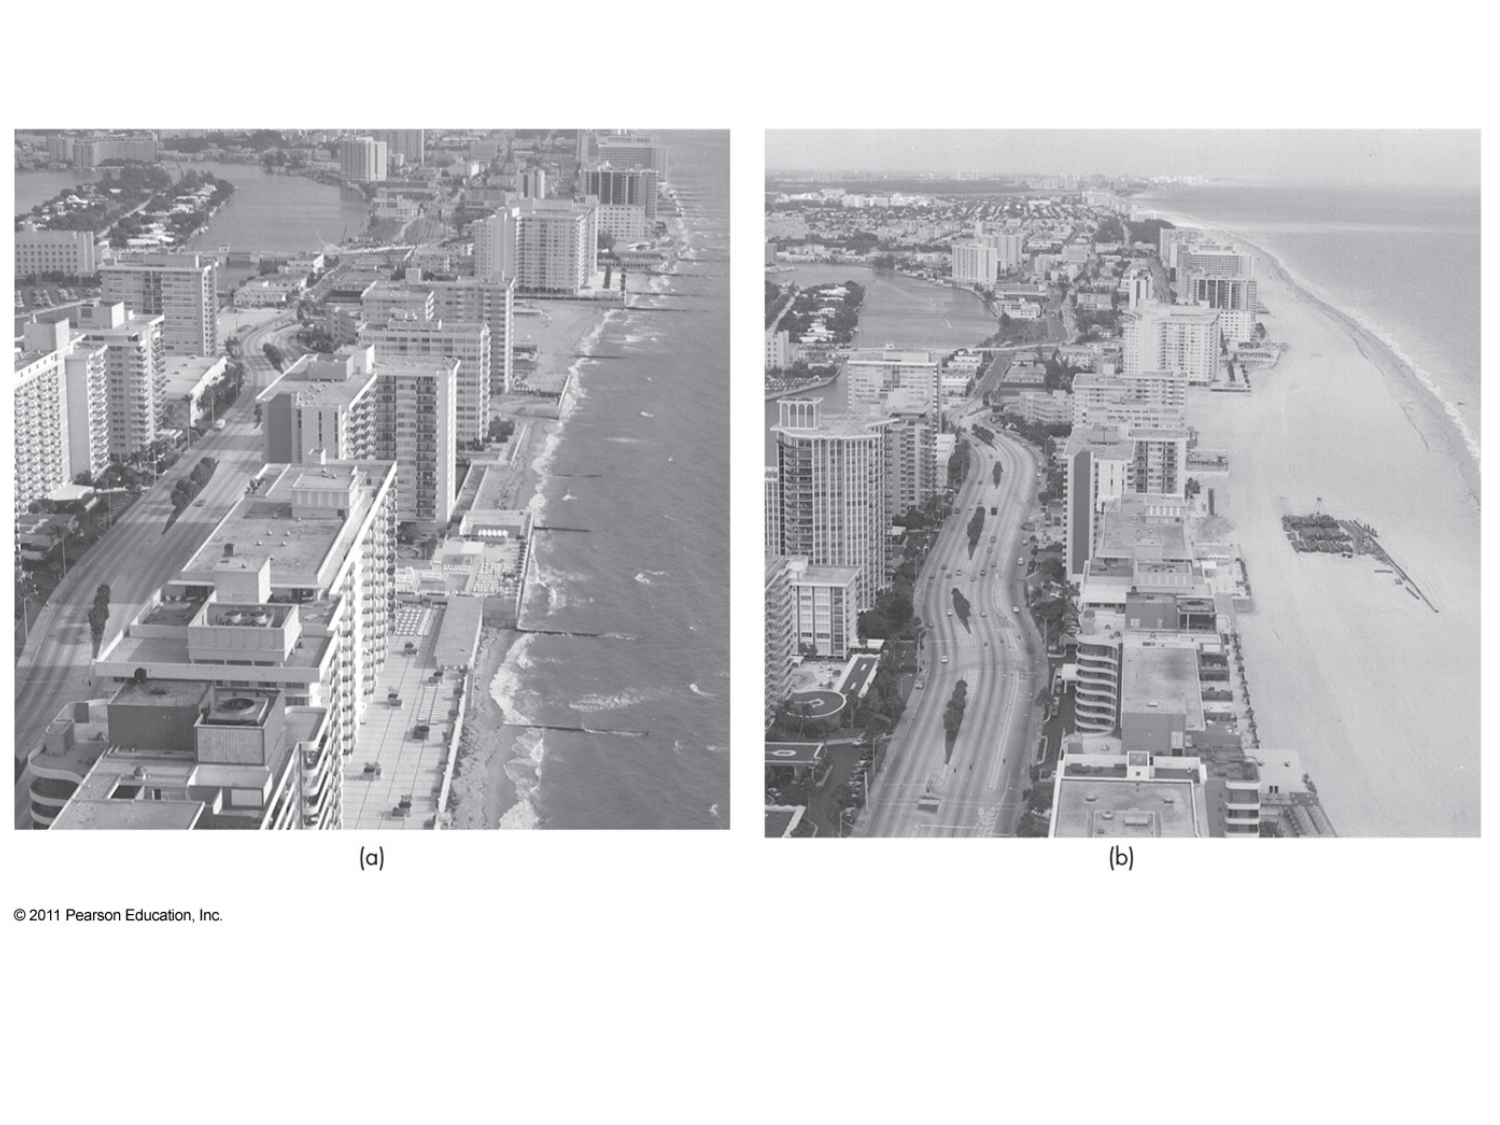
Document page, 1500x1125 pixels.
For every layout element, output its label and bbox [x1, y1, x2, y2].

picture [0, 109, 1500, 956]
